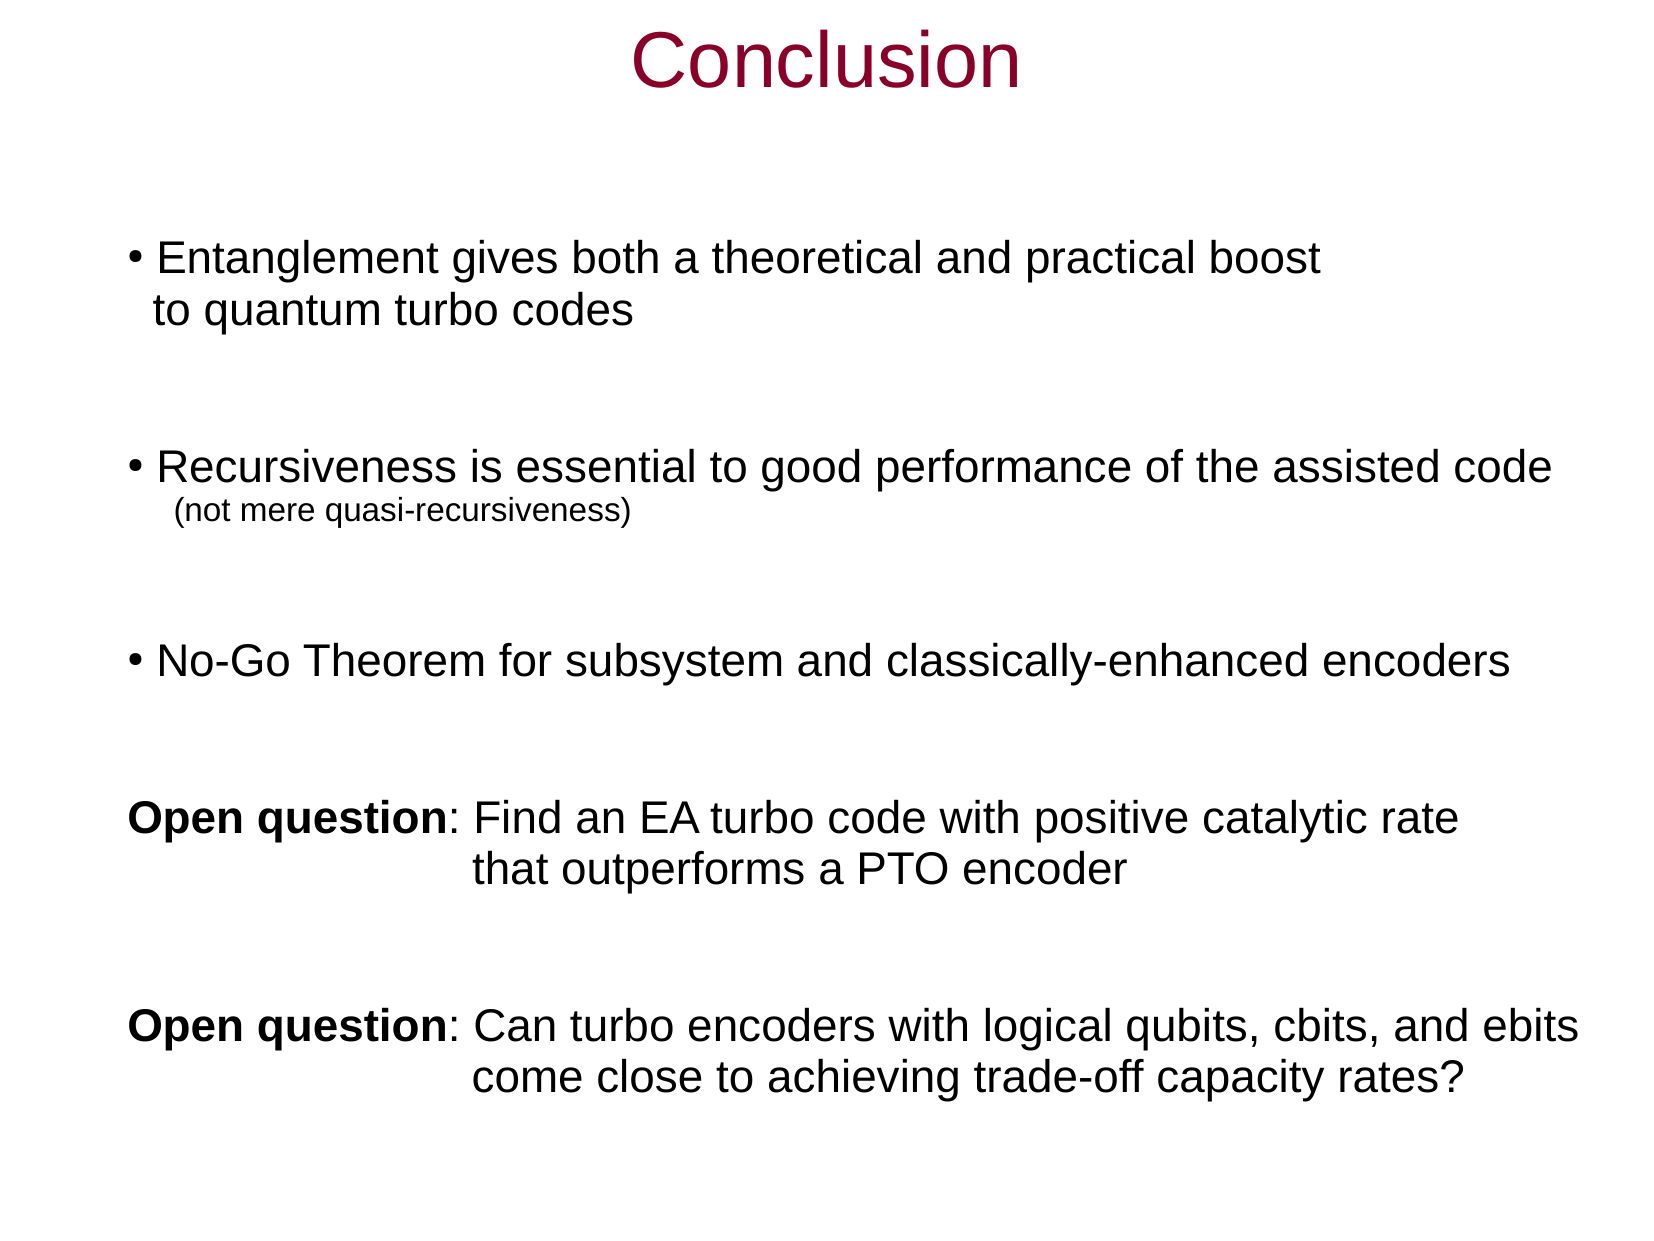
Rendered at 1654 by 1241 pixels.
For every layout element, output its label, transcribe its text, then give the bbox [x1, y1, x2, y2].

text_box Open question: Find an EA turbo code with positive catalytic rate that outperforms a PTO encoder [112, 784, 1475, 902]
text_box Recursiveness is essential to good performance of the assisted code (not mere quasi-recursiveness) [112, 433, 1568, 537]
text_box Open question: Can turbo encoders with logical qubits, cbits, and ebits come close to achieving trade-off capacity rates? [112, 992, 1594, 1111]
text_box No-Go Theorem for subsystem and classically-enhanced encoders [112, 627, 1526, 694]
title Conclusion [0, 0, 1654, 113]
text_box Entanglement gives both a theoretical and practical boost to quantum turbo codes [112, 225, 1336, 343]
